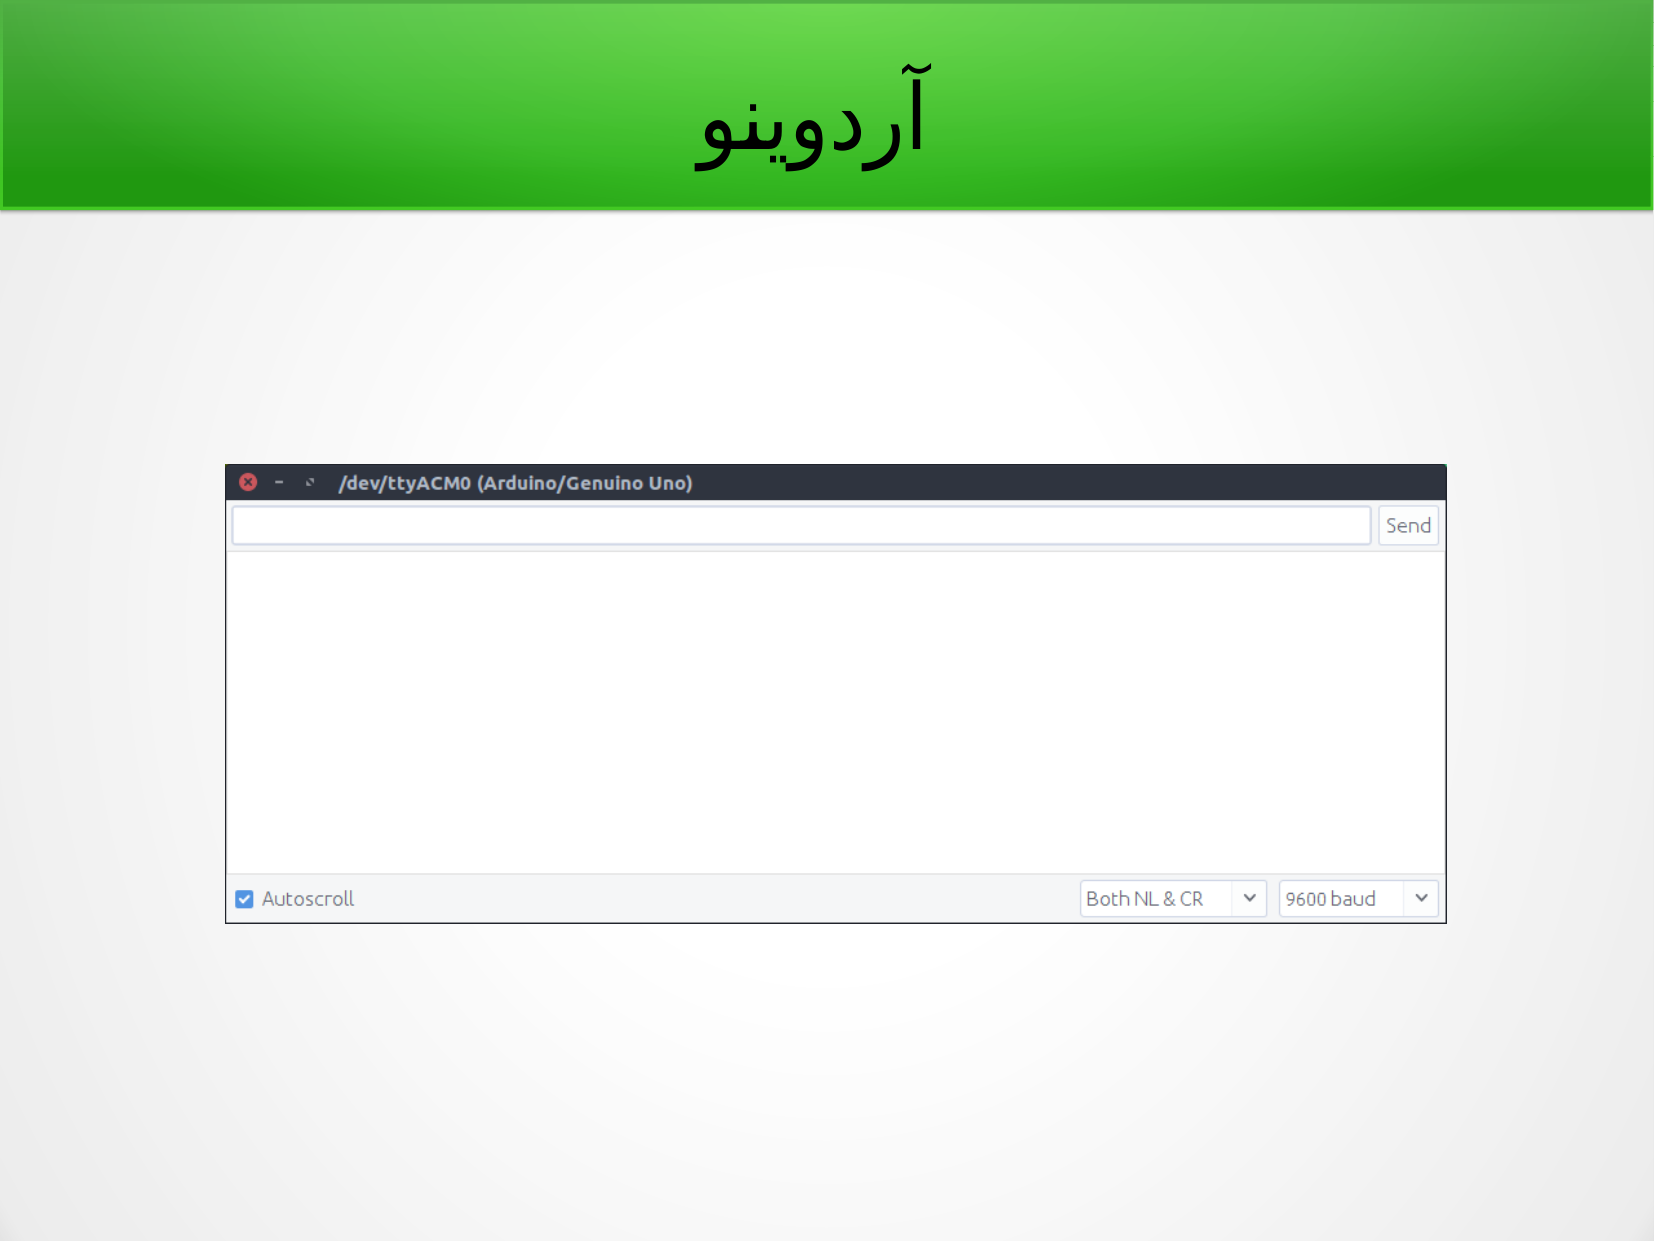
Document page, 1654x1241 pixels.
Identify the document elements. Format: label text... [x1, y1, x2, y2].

title آردوینو [82, 47, 1571, 189]
picture [225, 464, 1447, 924]
